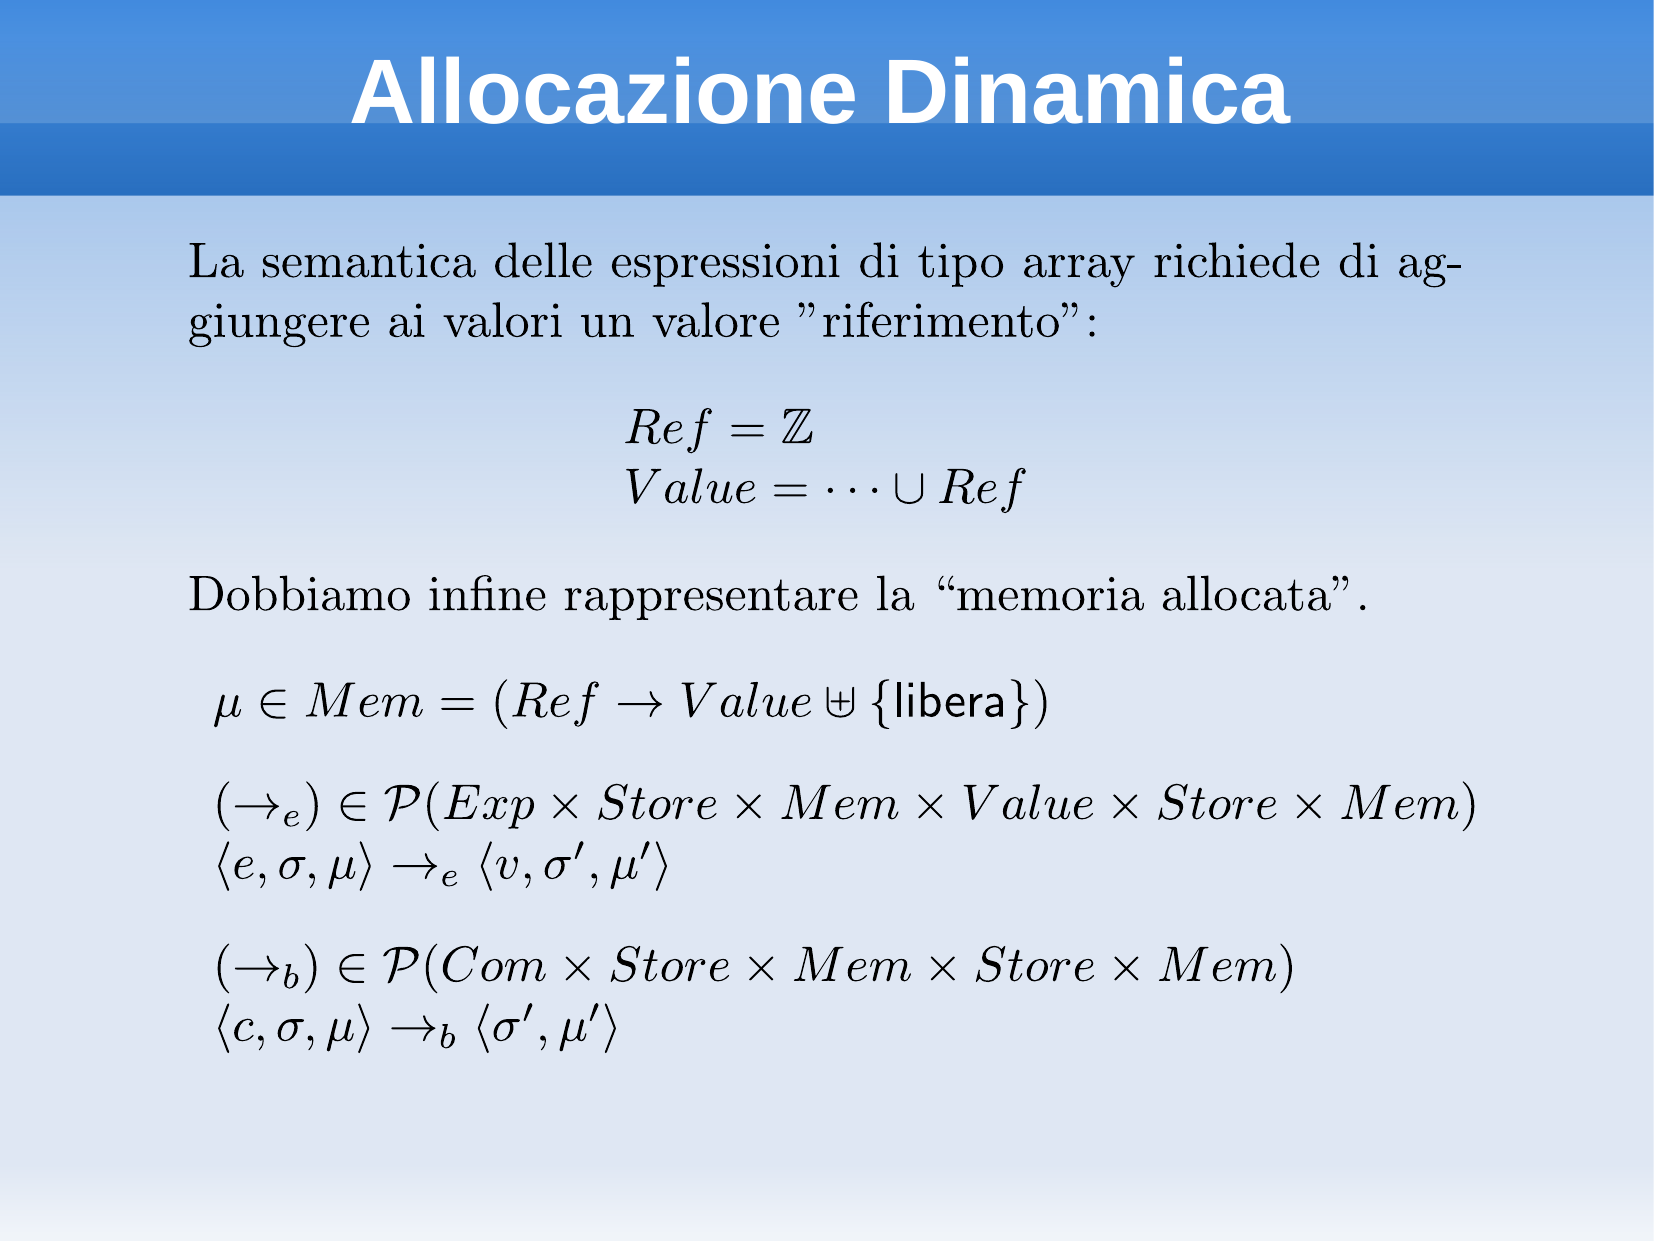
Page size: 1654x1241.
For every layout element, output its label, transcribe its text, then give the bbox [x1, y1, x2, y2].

picture [0, 0, 1654, 1241]
text_box [187, 242, 1480, 1054]
title Allocazione Dinamica [76, 0, 1565, 188]
